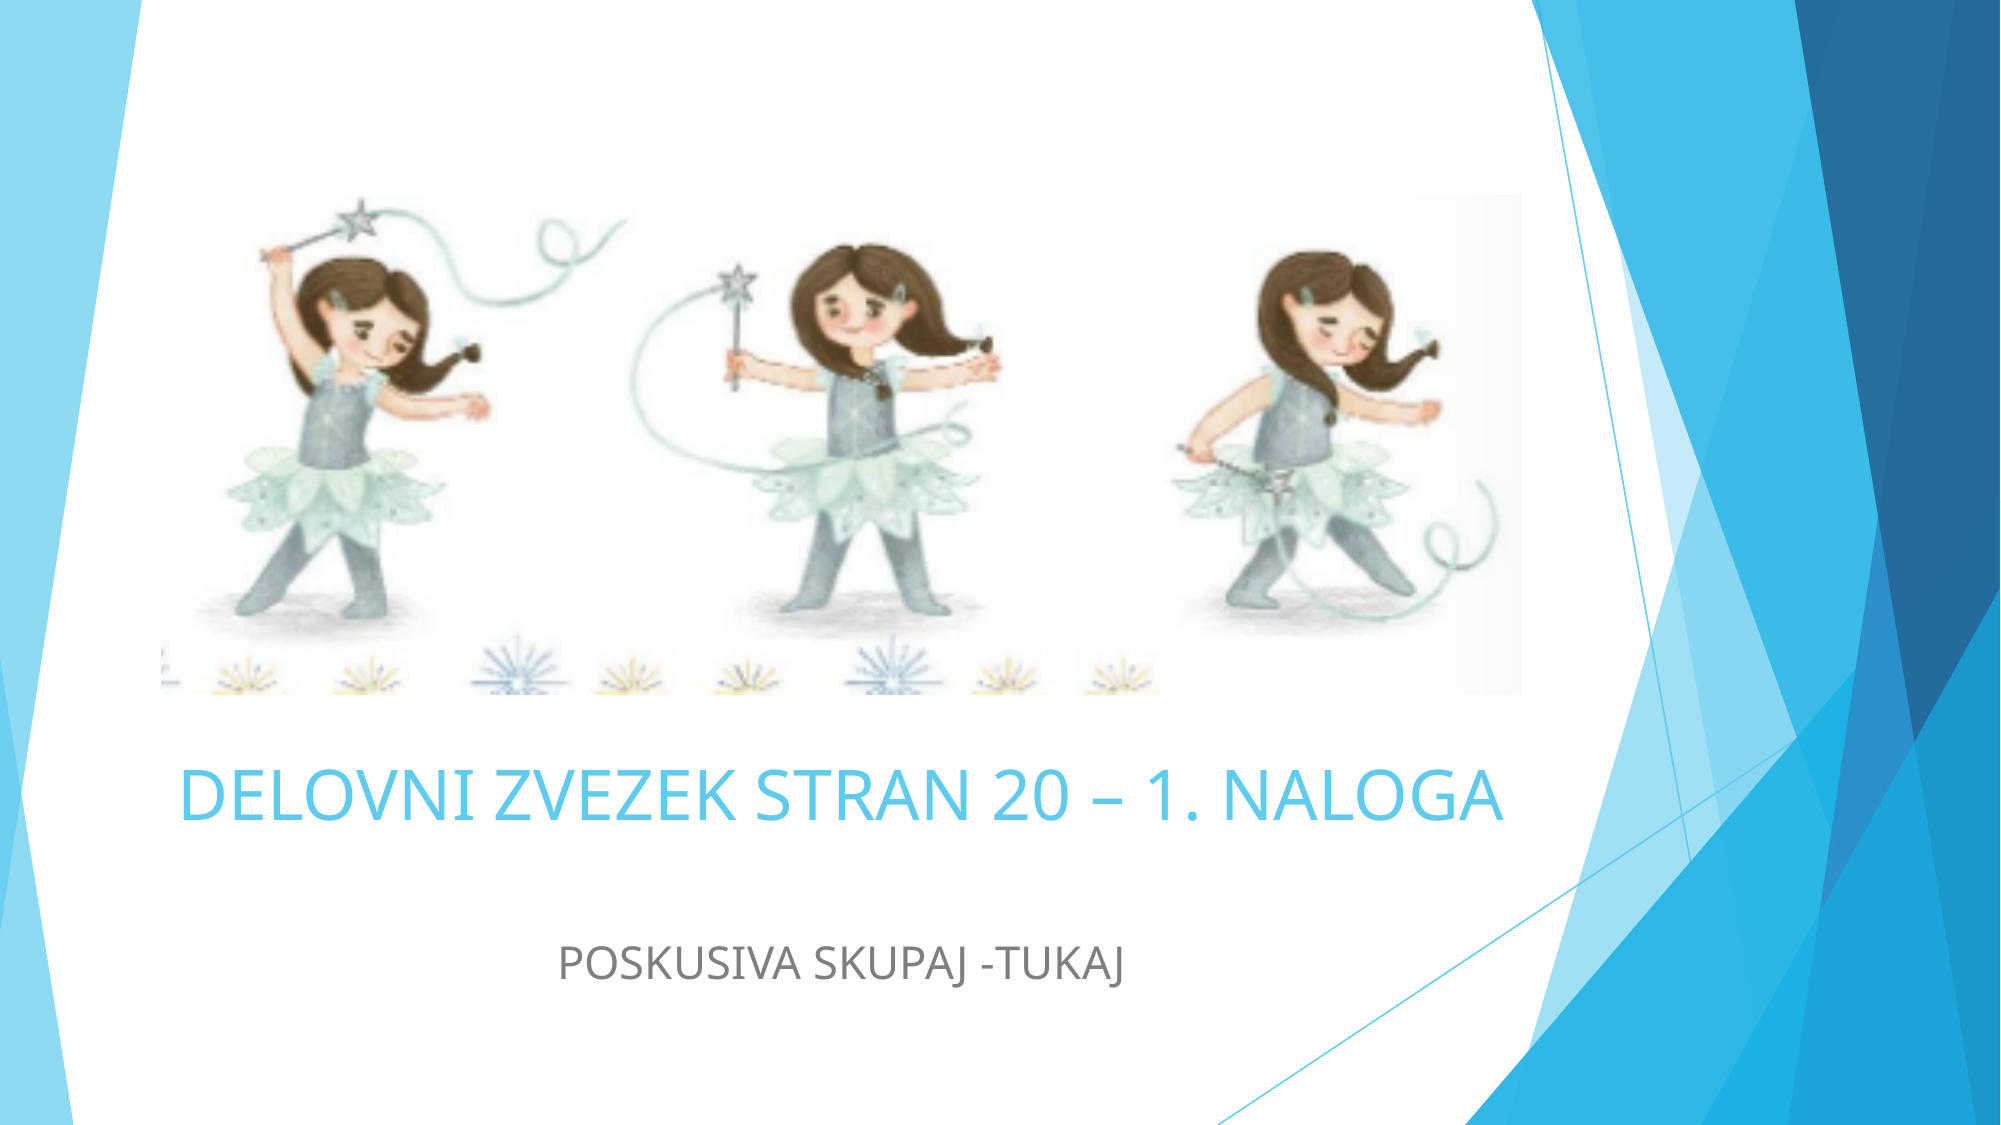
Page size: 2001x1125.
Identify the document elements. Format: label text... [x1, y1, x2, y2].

text_box [1465, 0, 2000, 1125]
picture [161, 196, 1522, 695]
list POSKUSIVA SKUPAJ -TUKAJ [161, 926, 1522, 1004]
text_box [0, 0, 142, 934]
title DELOVNI ZVEZEK STRAN 20 – 1. NALOGA [161, 746, 1522, 926]
